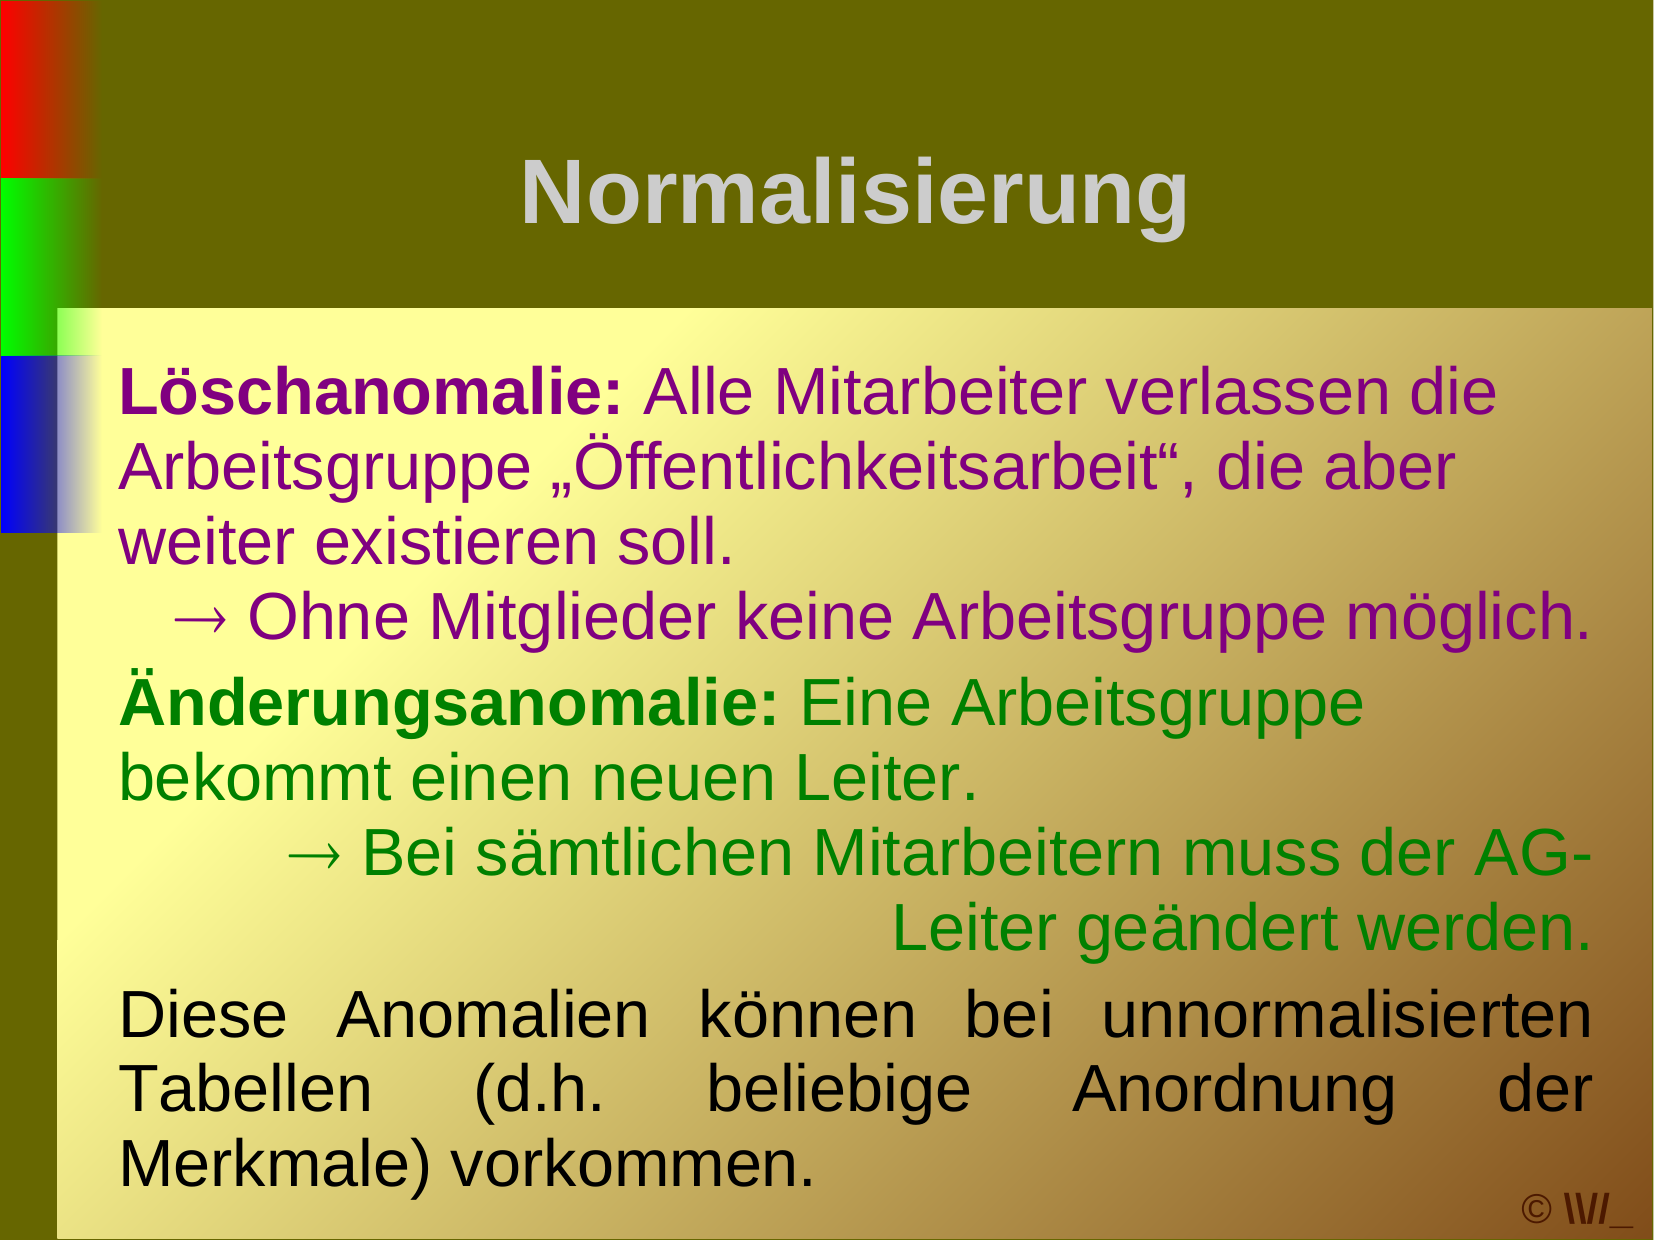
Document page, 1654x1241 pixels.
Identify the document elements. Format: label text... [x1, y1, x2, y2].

title Normalisierung [118, 95, 1595, 289]
list Löschanomalie: Alle Mitarbeiter verlassen die Arbeitsgruppe „Öffentlichkeitsarbeit“, die aber weiter existieren soll.  Ohne Mitglieder keine Arbeitsgruppe möglich. Änderungsanomalie: Eine Arbeitsgruppe bekommt einen neuen Leiter.  Bei sämtlichen Mitarbeitern muss der AG-Leiter geändert werden. Diese Anomalien können bei unnormalisierten Tabellen (d.h. beliebige Anordnung der Merkmale) vorkommen. [118, 354, 1595, 1215]
